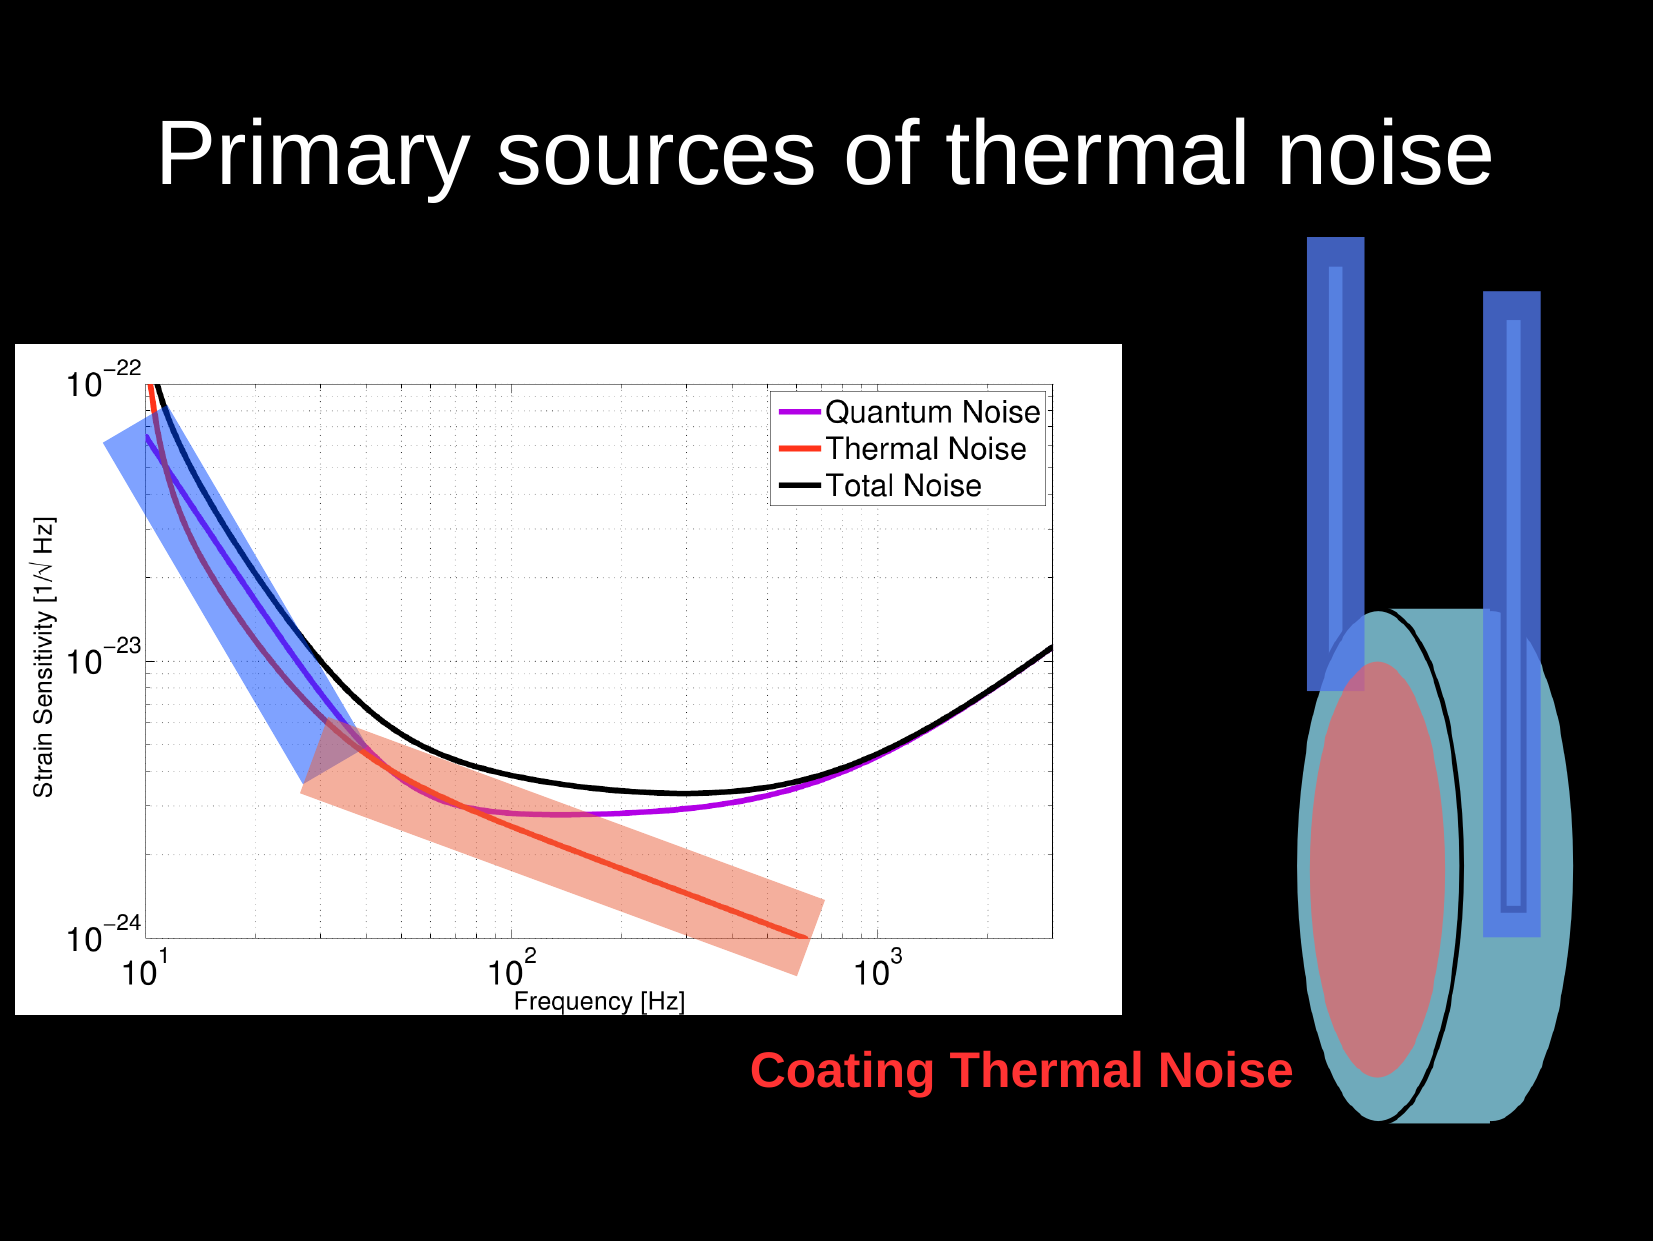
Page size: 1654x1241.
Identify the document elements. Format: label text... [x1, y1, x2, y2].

text_box [102, 404, 826, 977]
picture [15, 344, 1122, 1015]
picture [1125, 141, 1653, 1241]
title Primary sources of thermal noise [82, 49, 1571, 257]
text_box Coating Thermal Noise [735, 1035, 1310, 1106]
